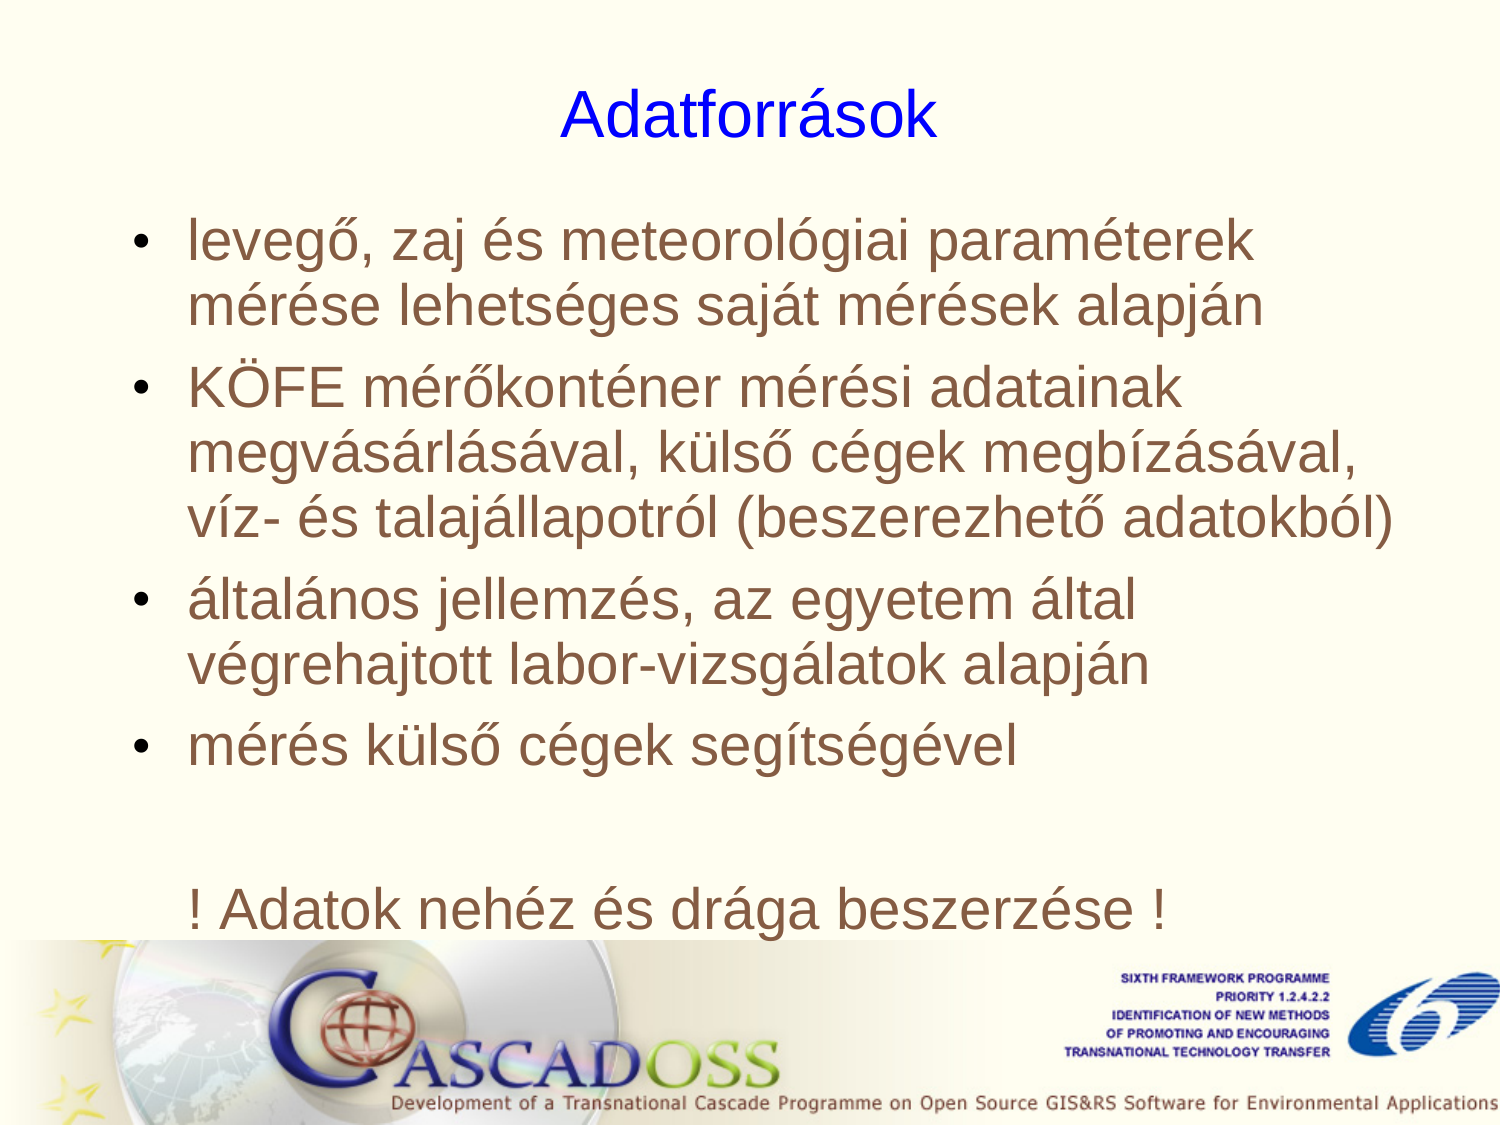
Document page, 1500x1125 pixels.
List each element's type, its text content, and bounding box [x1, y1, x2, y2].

list levegő, zaj és meteorológiai paraméterek mérése lehetséges saját mérések alapján KÖFE mérőkonténer mérési adatainak megvásárlásával, külső cégek megbízásával, víz- és talajállapotról (beszerezhető adatokból) általános jellemzés, az egyetem által végrehajtott labor-vizsgálatok alapján mérés külső cégek segítségével ! Adatok nehéz és drága beszerzése ! [75, 207, 1425, 942]
picture [0, 940, 1500, 1125]
title Adatforrások [75, 28, 1425, 201]
